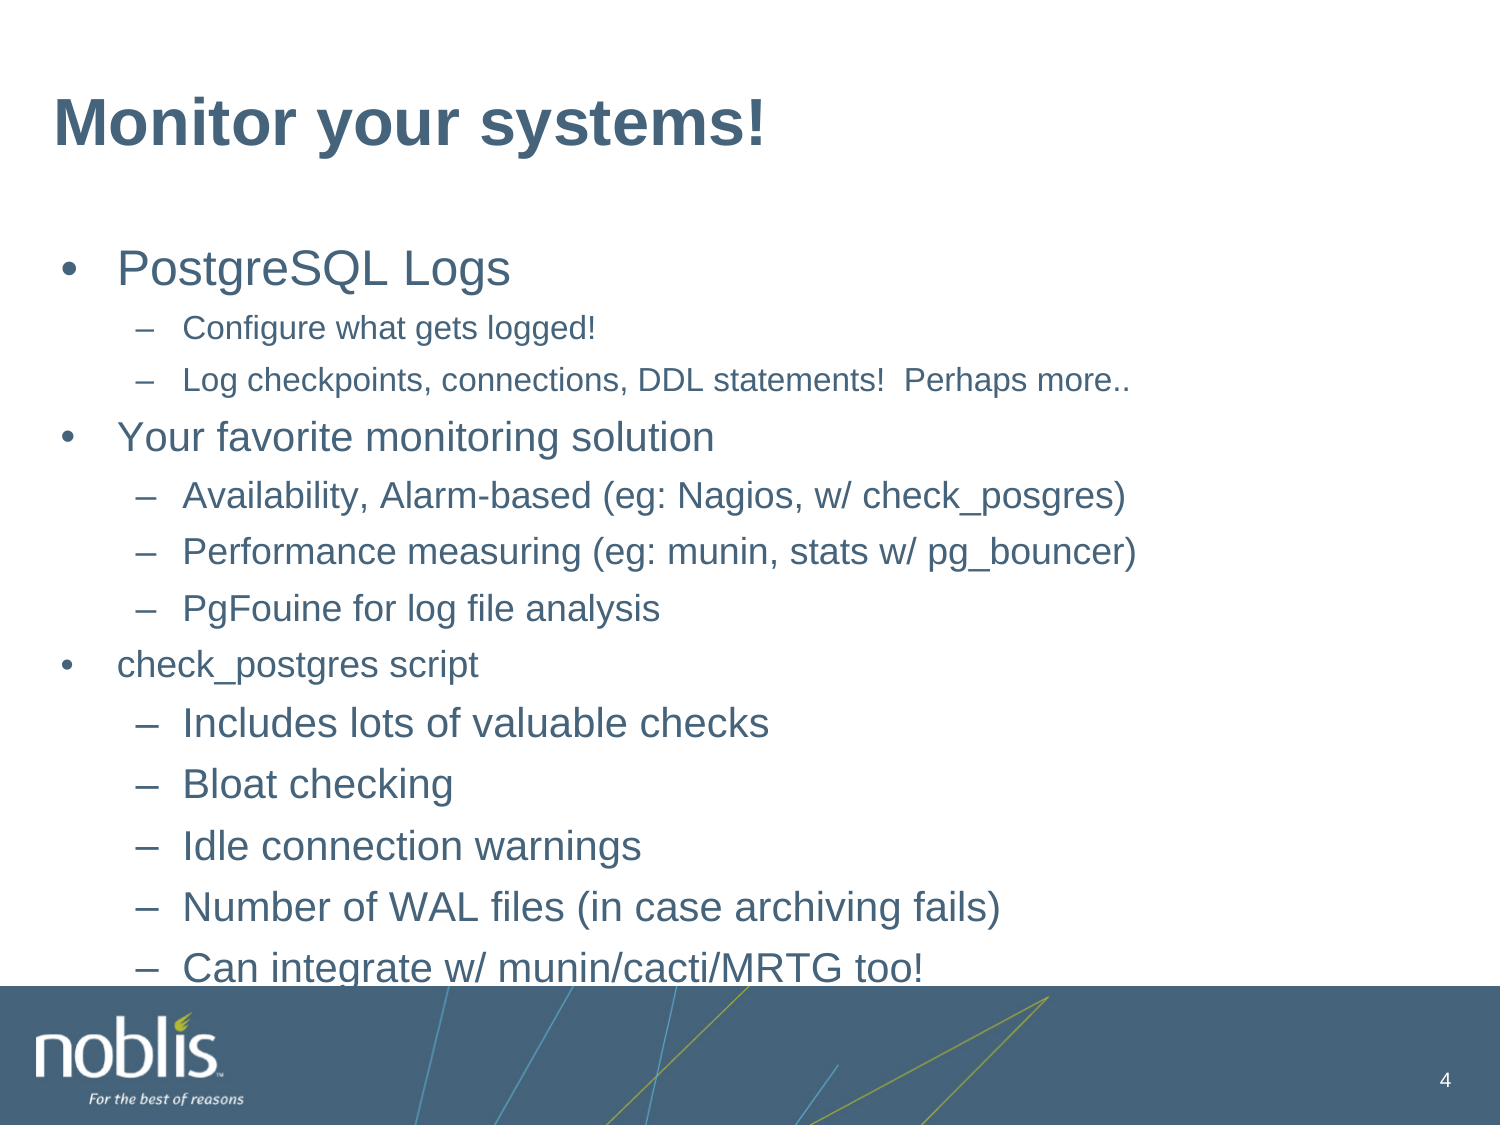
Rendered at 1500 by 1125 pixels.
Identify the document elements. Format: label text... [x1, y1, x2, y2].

picture [0, 986, 1500, 1125]
title Monitor your systems! [53, 38, 1438, 211]
list PostgreSQL Logs Configure what gets logged! Log checkpoints, connections, DDL statements! Perhaps more.. Your favorite monitoring solution Availability, Alarm-based (eg: Nagios, w/ check_posgres) Performance measuring (eg: munin, stats w/ pg_bouncer) PgFouine for log file analysis check_postgres script Includes lots of valuable checks Bloat checking Idle connection warnings Number of WAL files (in case archiving fails) Can integrate w/ munin/cacti/MRTG too! [60, 239, 1437, 992]
